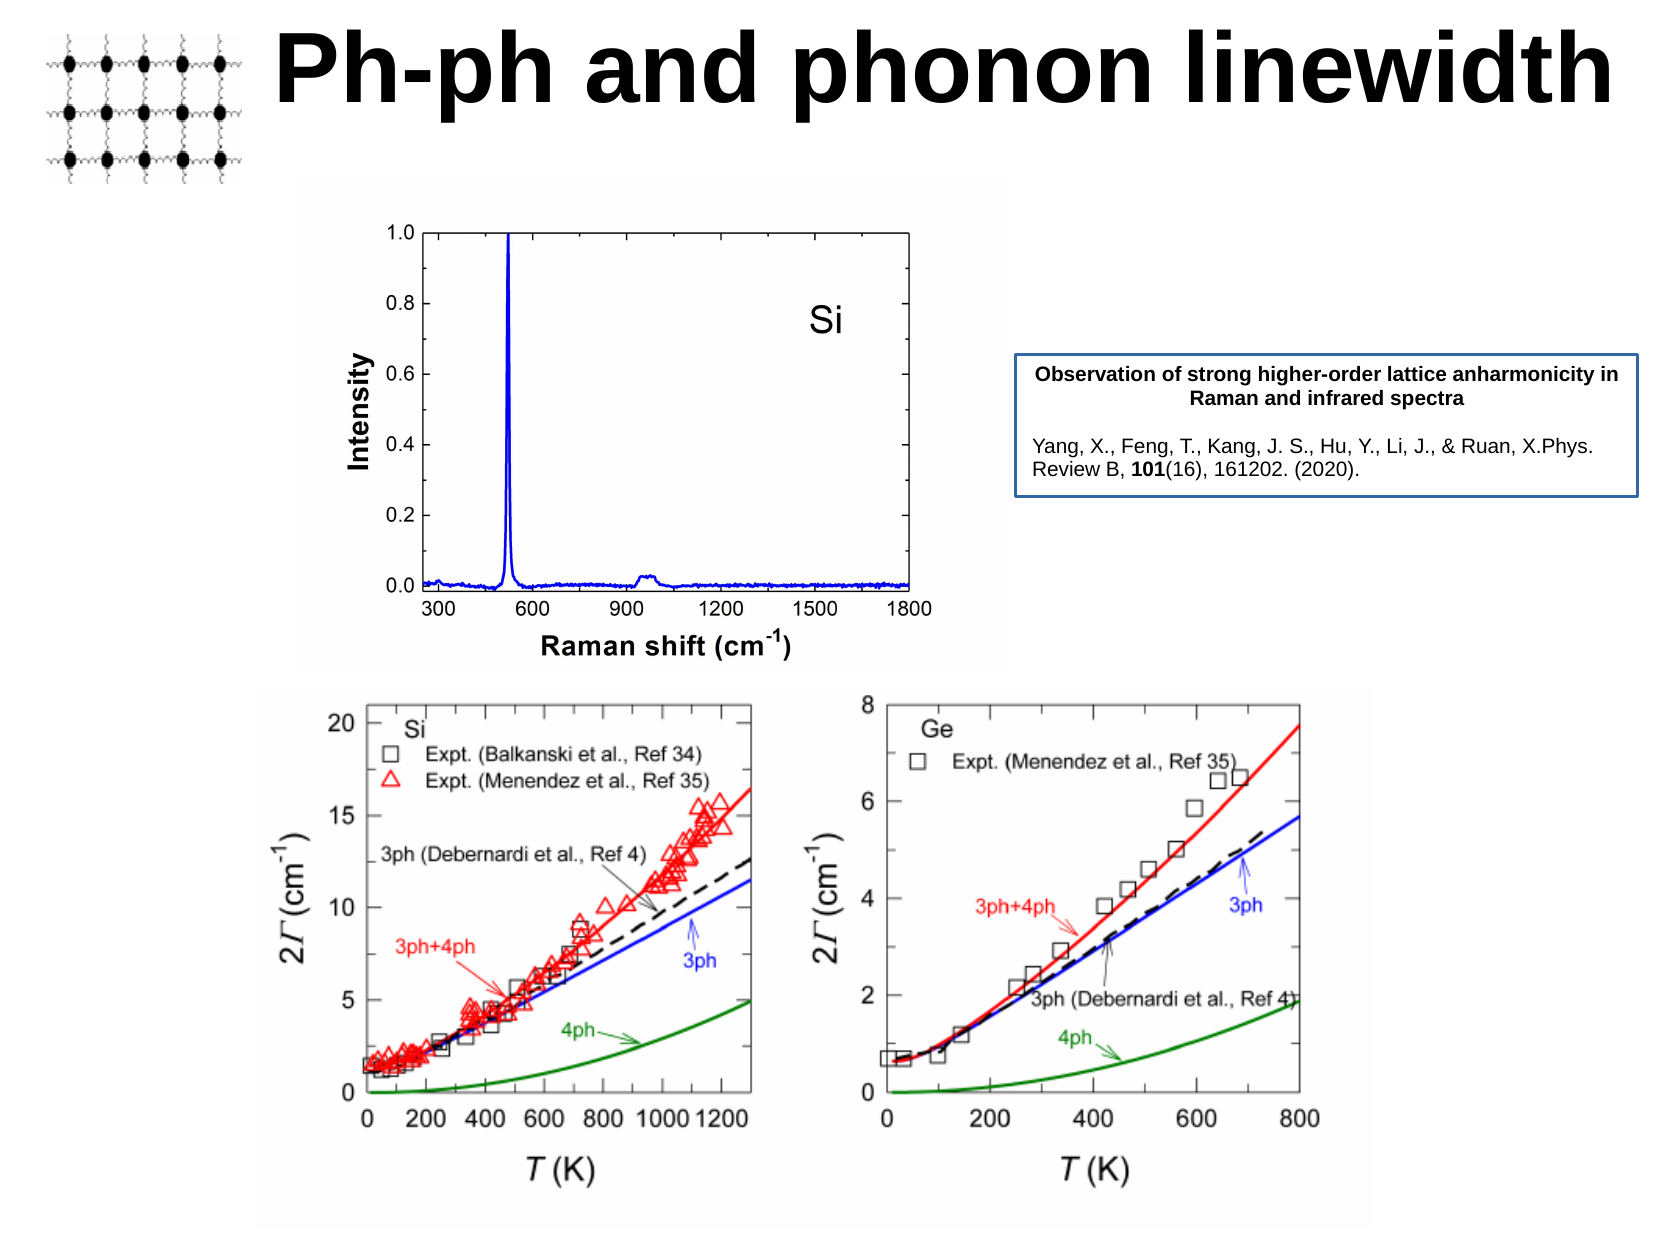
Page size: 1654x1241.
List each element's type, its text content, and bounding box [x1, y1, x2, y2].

text_box Observation of strong higher-order lattice anharmonicity in Raman and infrared spectra Yang, X., Feng, T., Kang, J. S., Hu, Y., Li, J., & Ruan, X.Phys. Review B, 101(16), 161202. (2020). [1015, 354, 1638, 497]
picture [252, 175, 1382, 1229]
title Ph-ph and phonon linewidth [200, 0, 1654, 172]
picture [11, 12, 245, 189]
